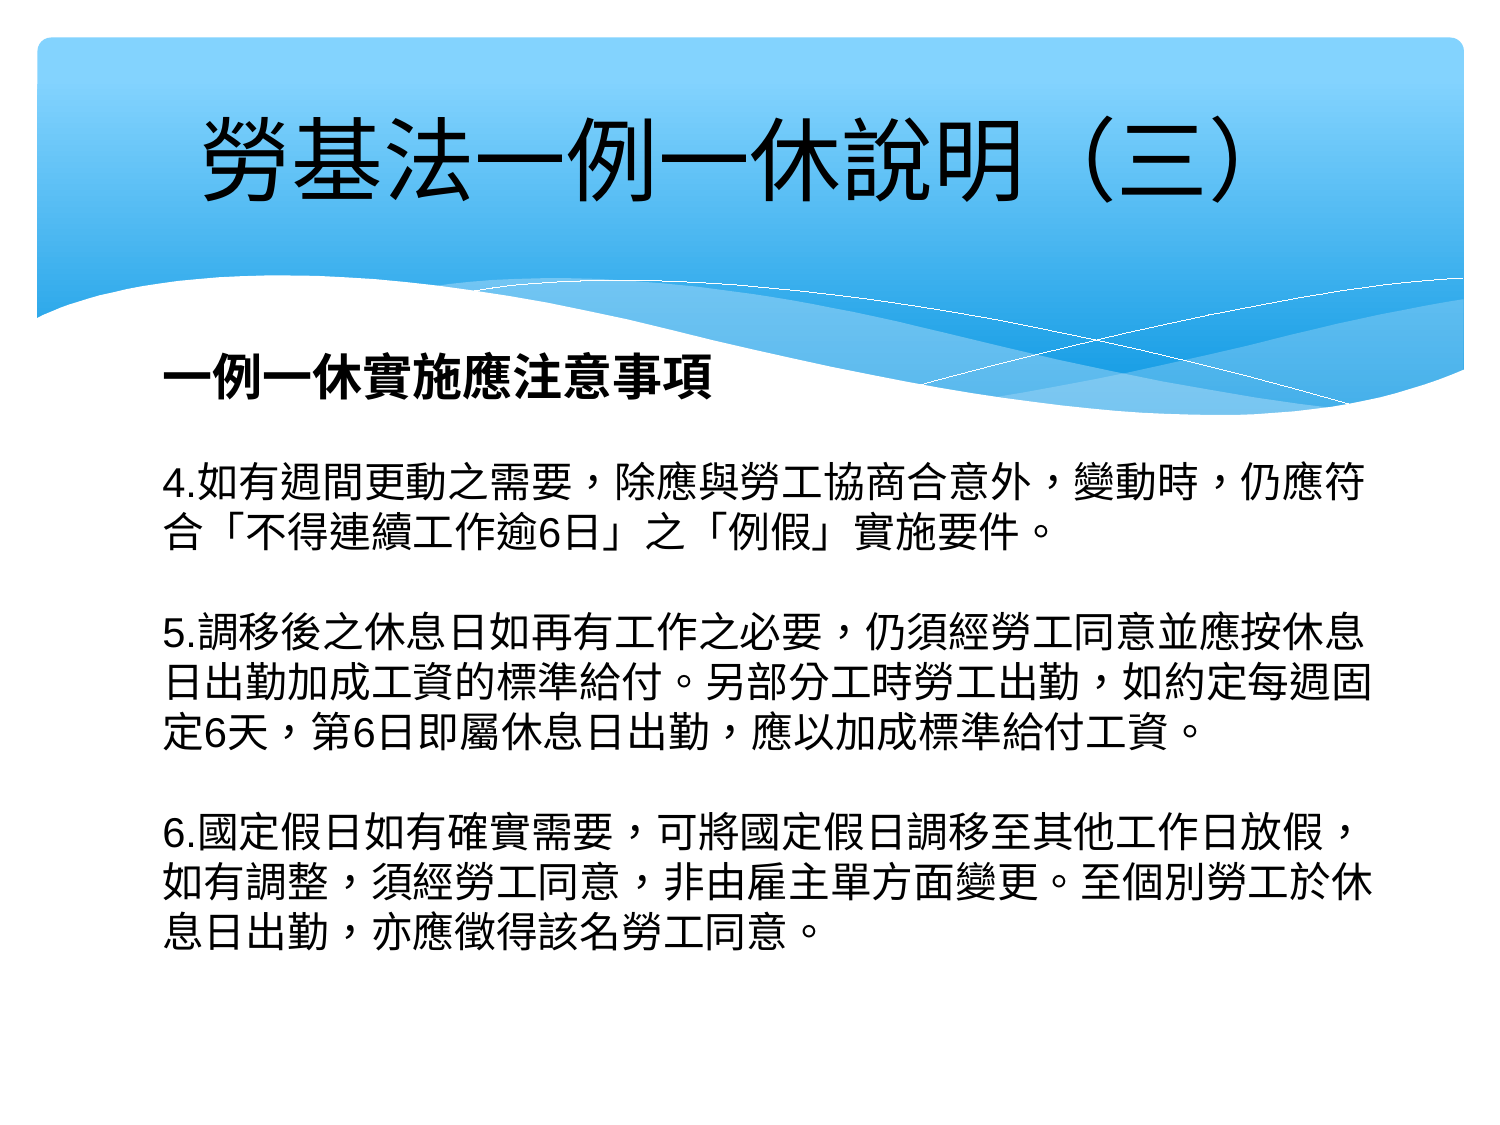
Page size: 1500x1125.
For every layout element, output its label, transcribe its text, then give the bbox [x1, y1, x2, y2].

text_box 一例一休實施應注意事項 4.如有週間更動之需要，除應與勞工協商合意外，變動時，仍應符合「不得連續工作逾6日」之「例假」實施要件。 5.調移後之休息日如再有工作之必要，仍須經勞工同意並應按休息日出勤加成工資的標準給付。另部分工時勞工出勤，如約定每週固定6天，第6日即屬休息日出勤，應以加成標準給付工資。 6.國定假日如有確實需要，可將國定假日調移至其他工作日放假，如有調整，須經勞工同意，非由雇主單方面變更。至個別勞工於休息日出勤，亦應徵得該名勞工同意。 [147, 338, 1400, 1014]
title 勞基法一例一休說明（三） [75, 55, 1425, 261]
